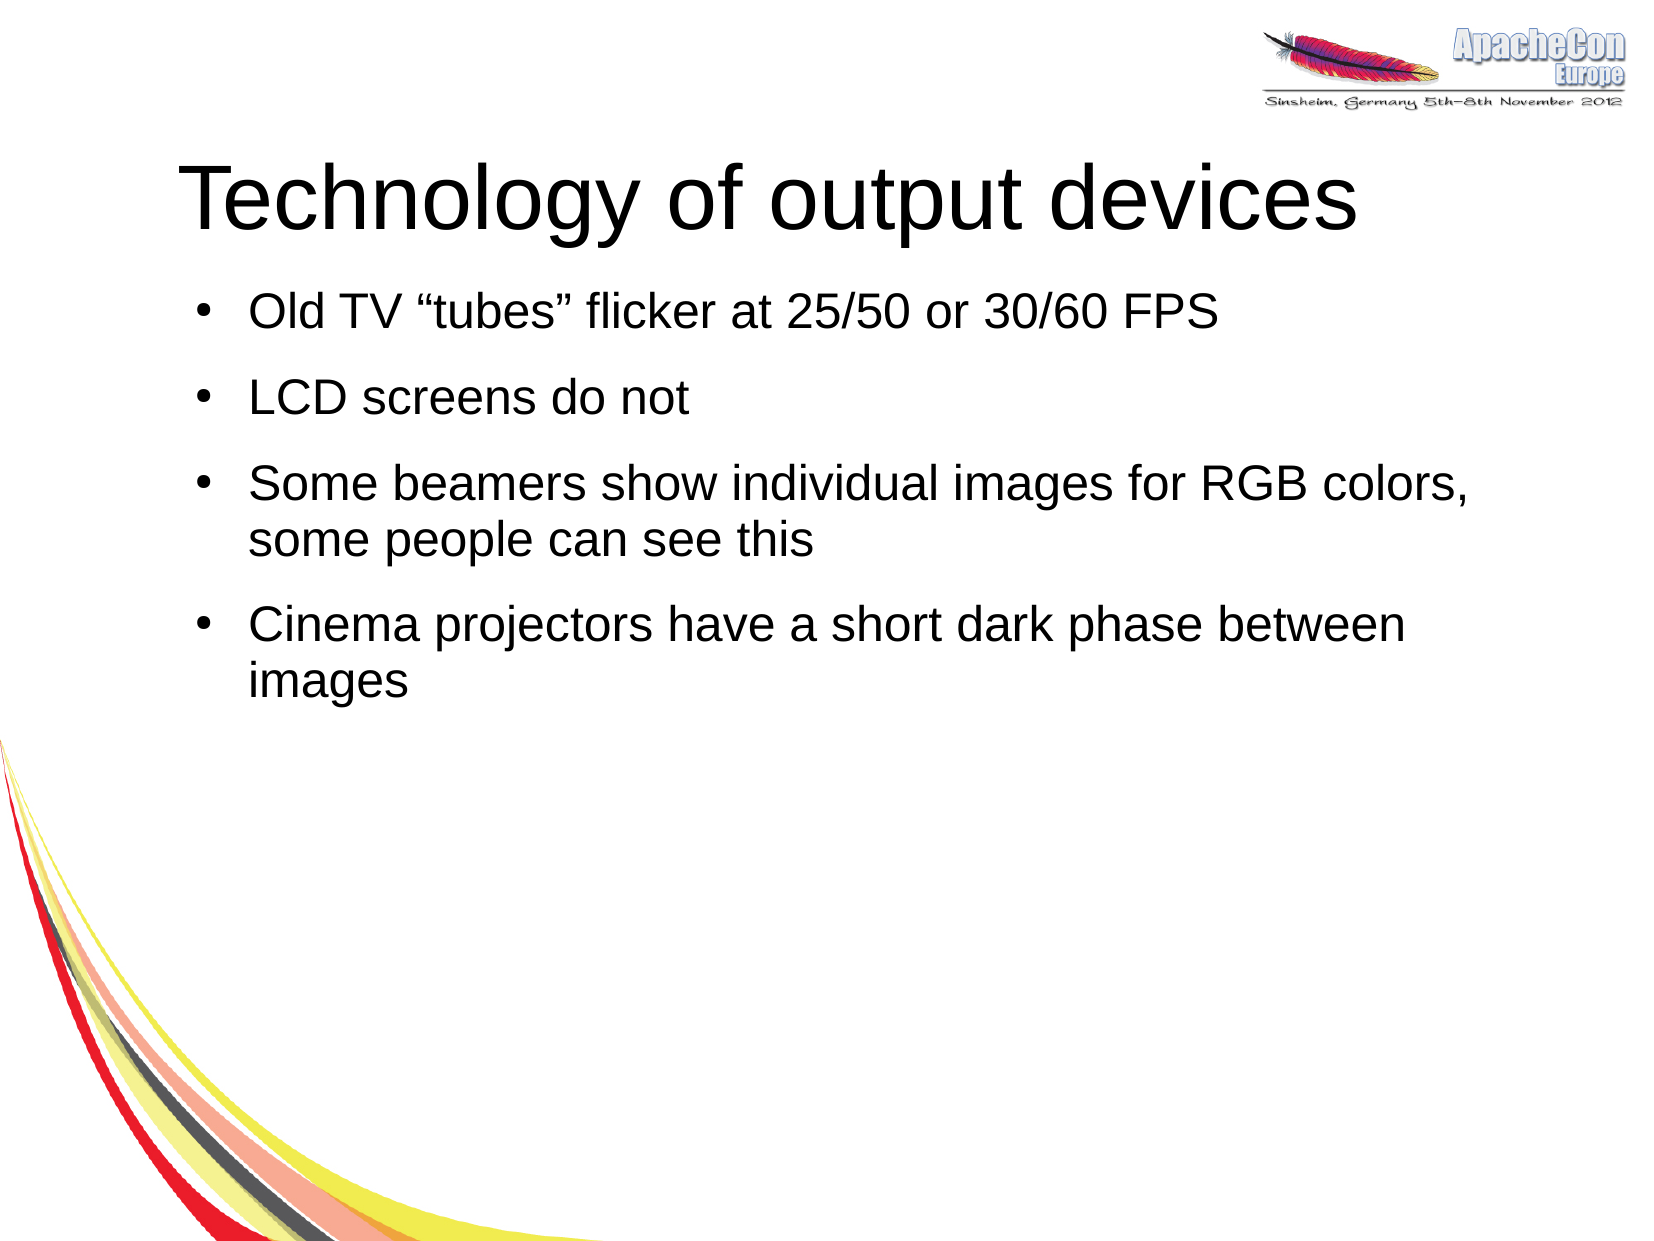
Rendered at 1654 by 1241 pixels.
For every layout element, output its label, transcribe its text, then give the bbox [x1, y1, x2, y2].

list Old TV “tubes” flicker at 25/50 or 30/60 FPS LCD screens do not Some beamers show individual images for RGB colors, some people can see this Cinema projectors have a short dark phase between images [177, 283, 1536, 1004]
title Technology of output devices [177, 141, 1536, 254]
picture [0, 0, 1654, 1241]
